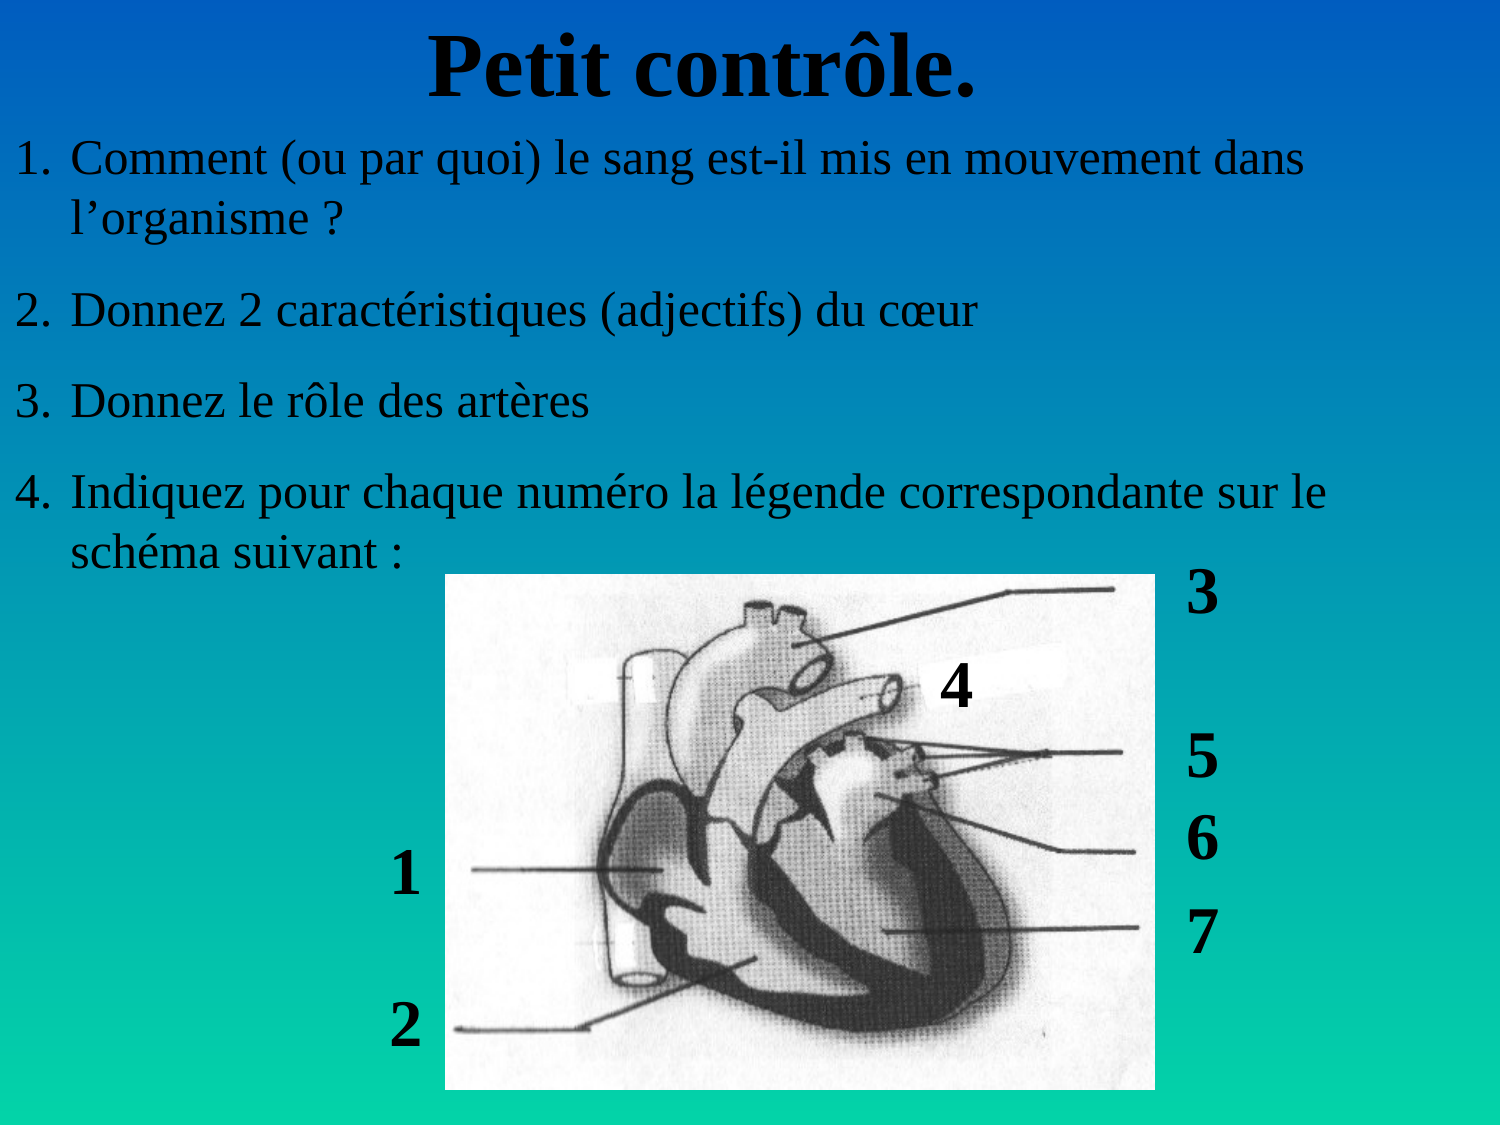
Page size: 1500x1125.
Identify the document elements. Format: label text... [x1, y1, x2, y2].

picture [445, 574, 1155, 1090]
text_box 6 [1171, 785, 1266, 881]
text_box 4 [925, 632, 1008, 729]
text_box 7 [1171, 878, 1243, 975]
text_box 1 [374, 820, 458, 916]
text_box Comment (ou par quoi) le sang est-il mis en mouvement dans l’organisme ? Donnez 2 caractéristiques (adjectifs) du cœur Donnez le rôle des artères Indiquez pour chaque numéro la légende correspondante sur le schéma suivant : [0, 117, 1365, 587]
text_box 3 [1171, 538, 1231, 635]
text_box 5 [1171, 703, 1266, 785]
text_box 2 [375, 972, 434, 1069]
text_box Petit contrôle. [339, 0, 1067, 122]
